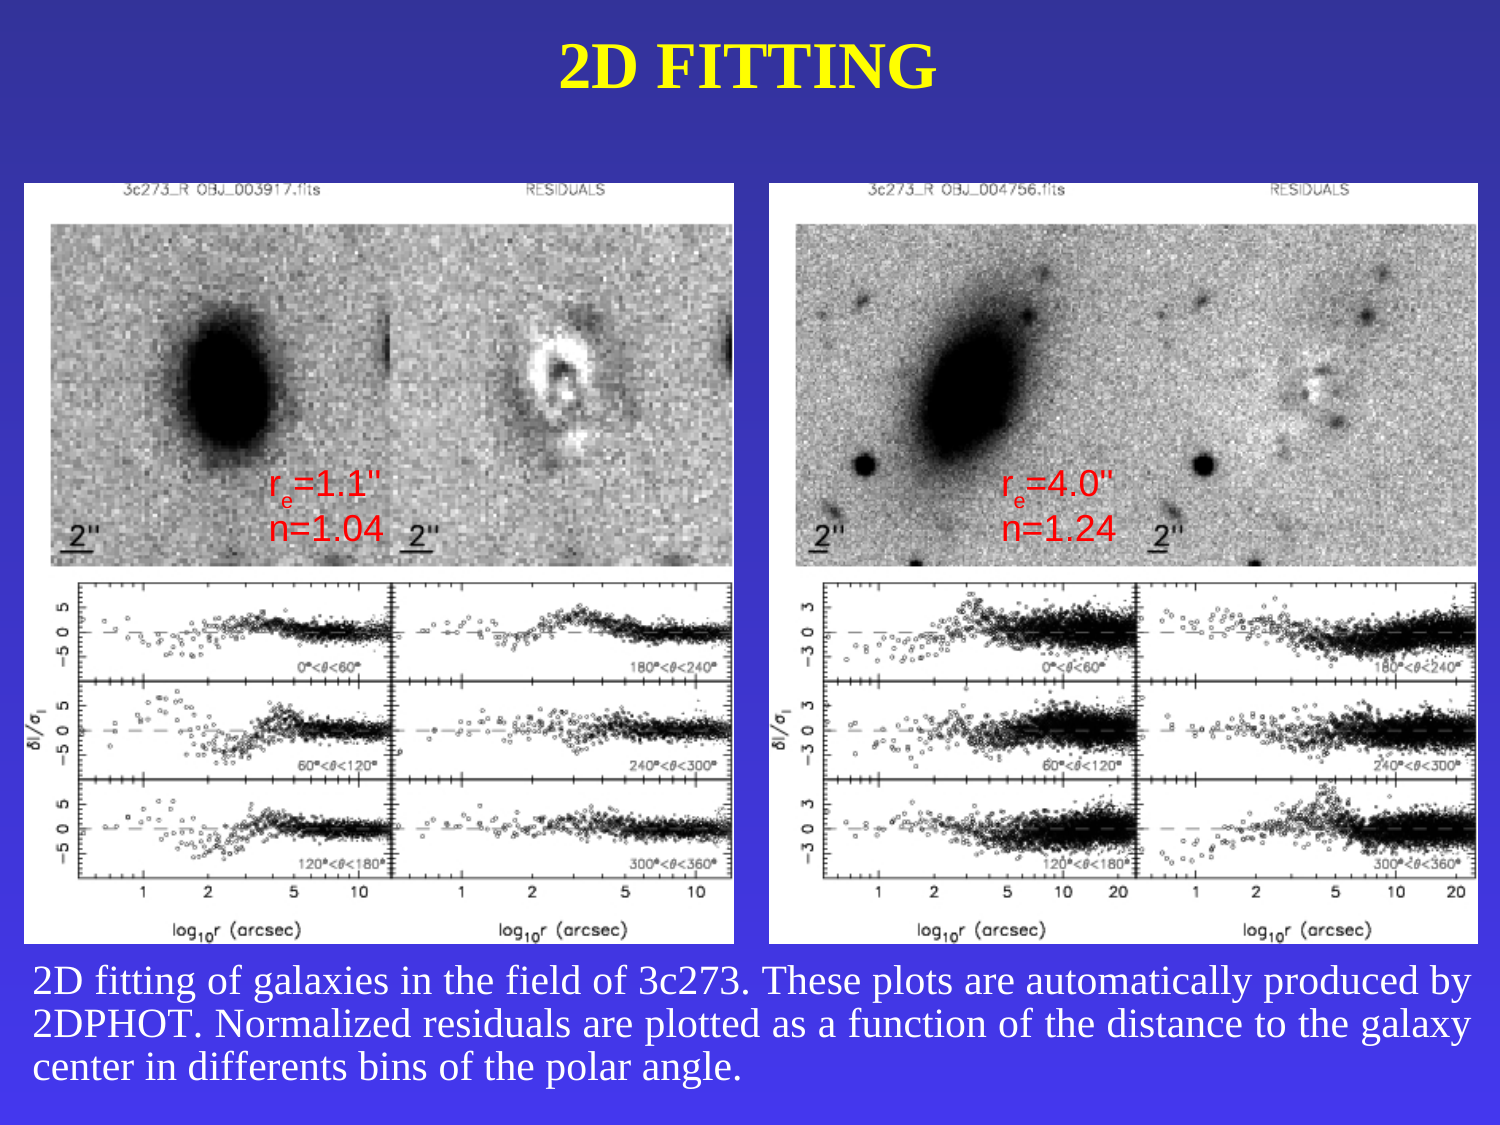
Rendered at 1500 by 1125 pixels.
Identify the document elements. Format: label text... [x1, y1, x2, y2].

picture [24, 183, 734, 944]
text_box re=4.0'' n=1.24 [986, 450, 1132, 562]
text_box 2D fitting of galaxies in the field of 3c273. These plots are automatically produced by 2DPHOT. Normalized residuals are plotted as a function of the distance to the galaxy center in differents bins of the polar angle. [17, 955, 1489, 1095]
picture [769, 183, 1478, 944]
text_box 2D FITTING [544, 31, 968, 113]
text_box re=1.1'' n=1.04 [253, 450, 399, 562]
